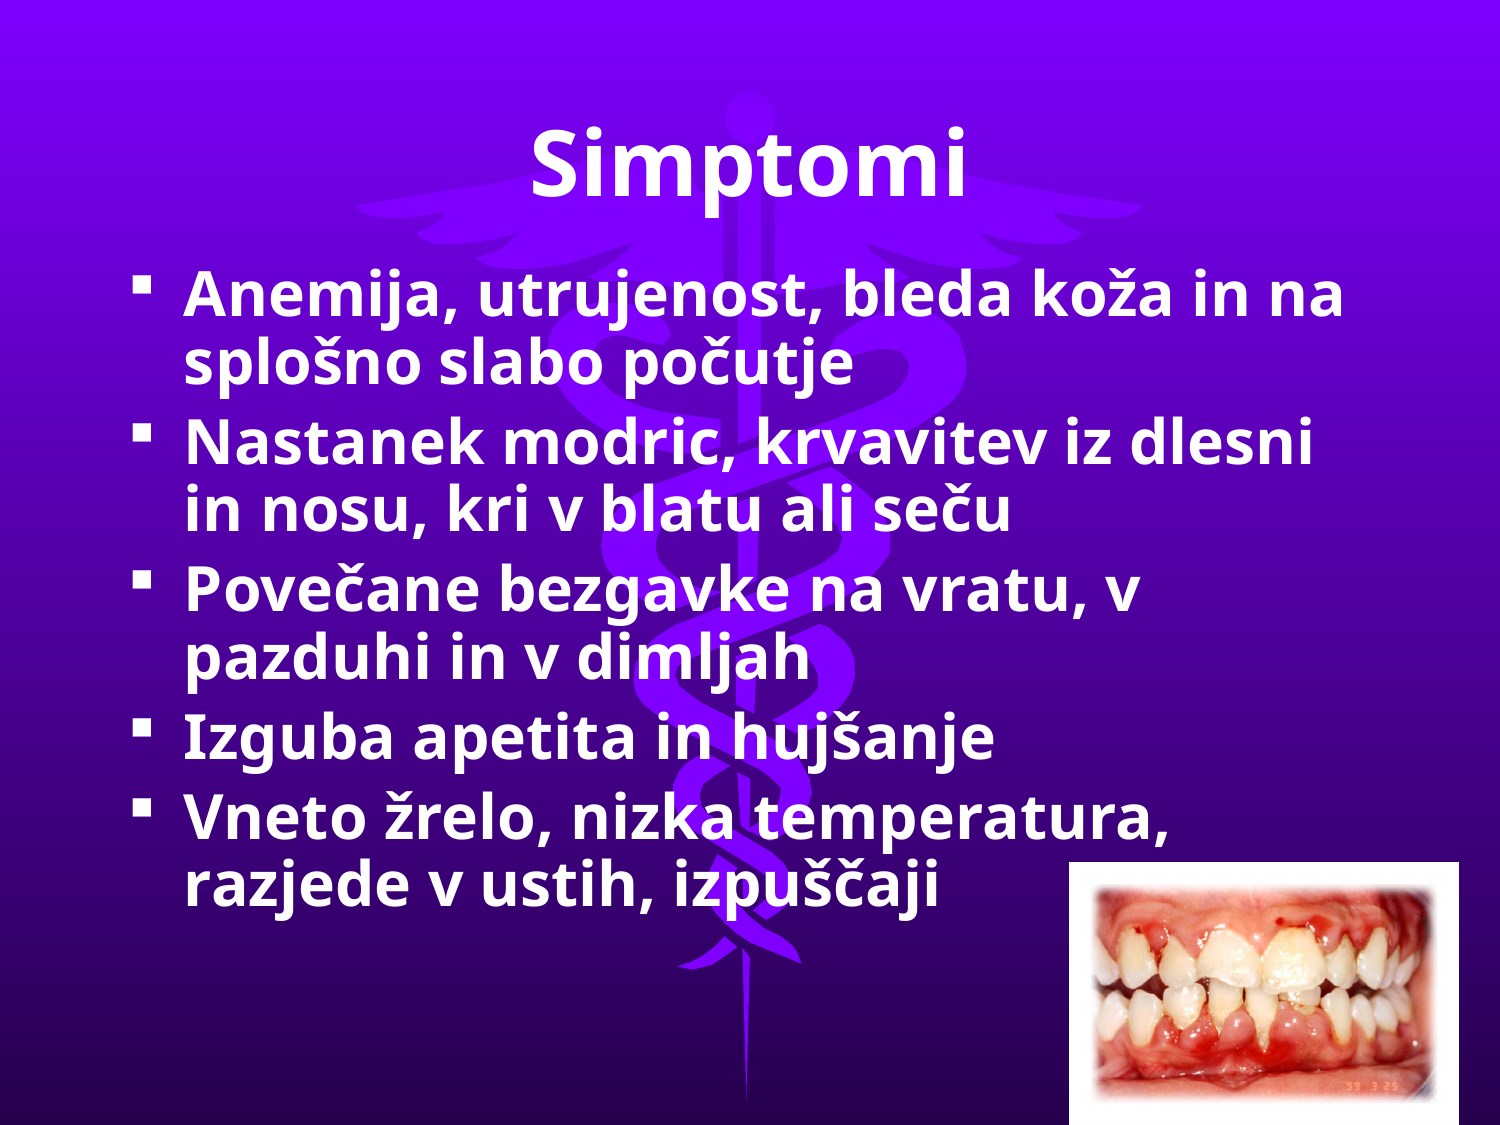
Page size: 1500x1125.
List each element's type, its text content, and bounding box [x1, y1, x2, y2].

title Simptomi [112, 65, 1388, 254]
picture [1069, 862, 1459, 1125]
list Anemija, utrujenost, bleda koža in na splošno slabo počutje Nastanek modric, krvavitev iz dlesni in nosu, kri v blatu ali seču Povečane bezgavke na vratu, v pazduhi in v dimljah Izguba apetita in hujšanje Vneto žrelo, nizka temperatura, razjede v ustih, izpuščaji [112, 255, 1388, 966]
